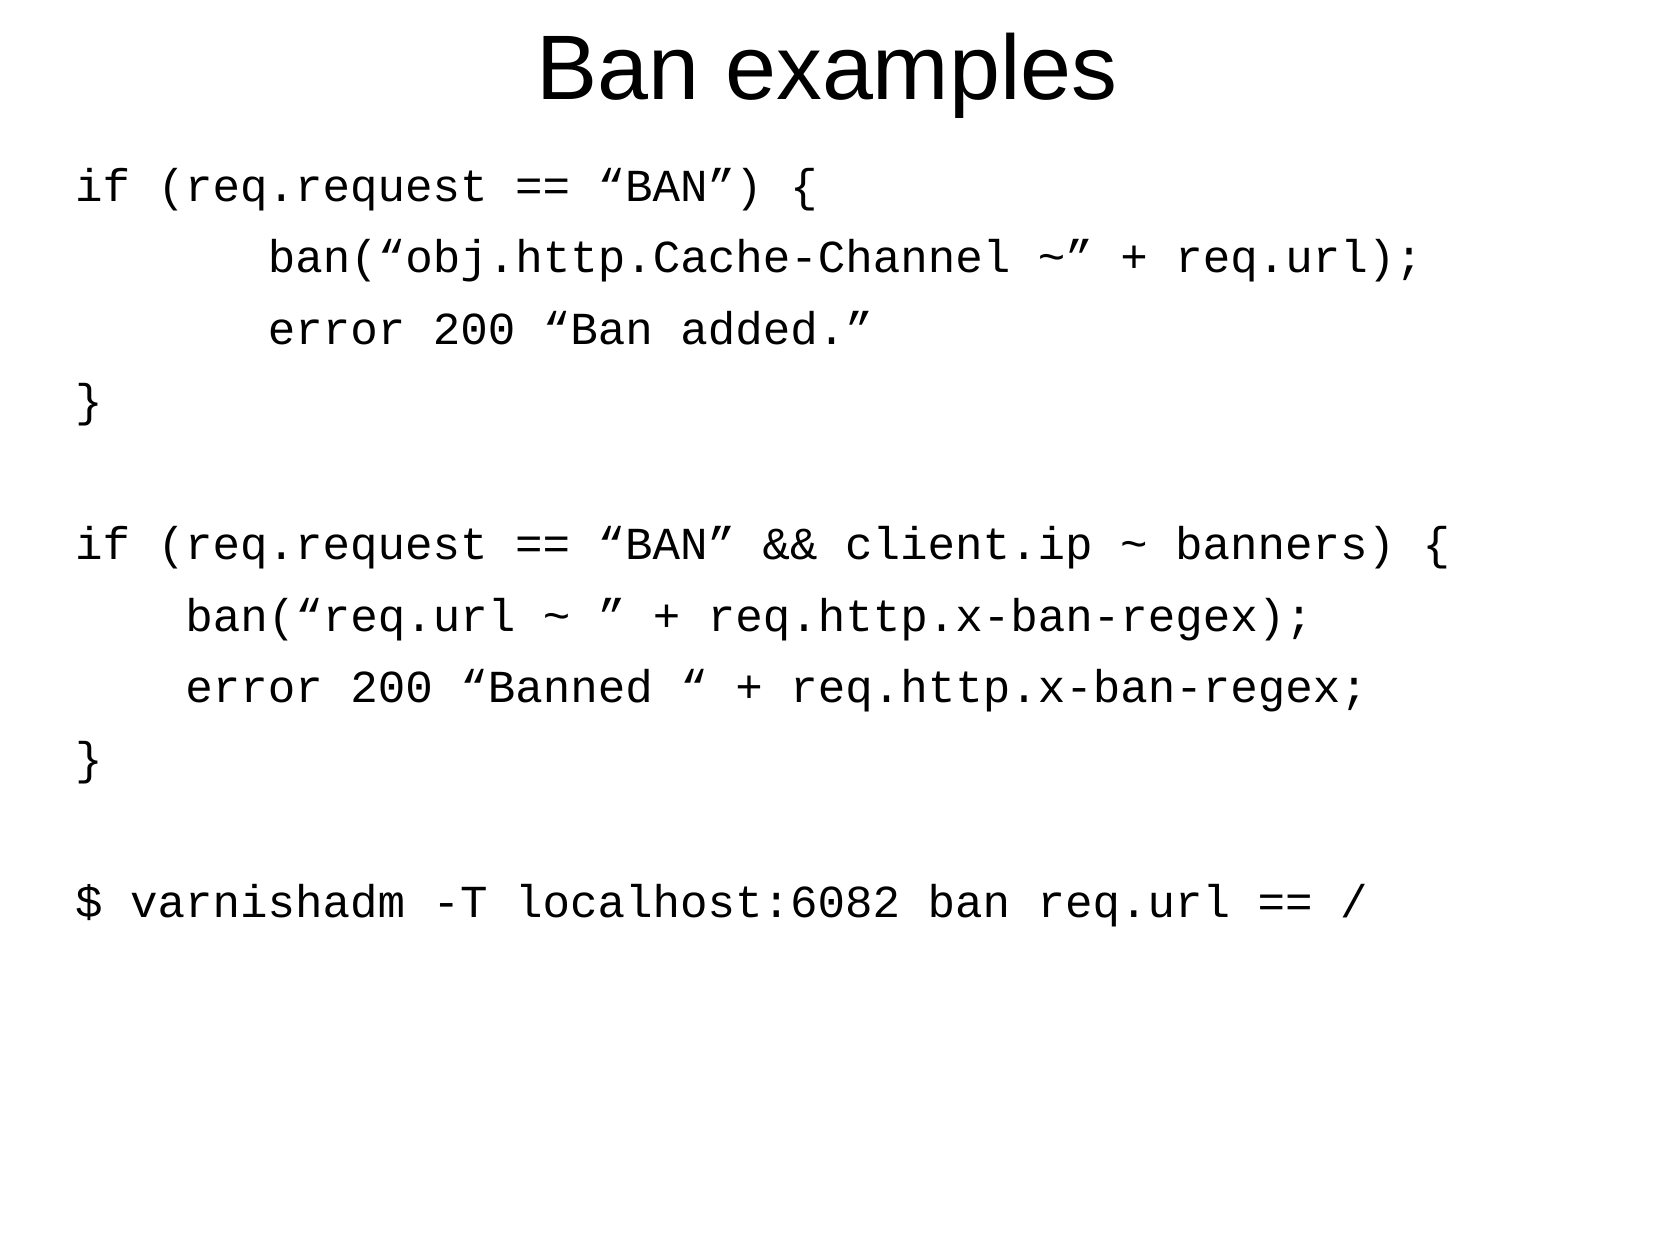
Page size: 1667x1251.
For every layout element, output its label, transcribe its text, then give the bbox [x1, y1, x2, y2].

list if (req.request == “BAN”) { ban(“obj.http.Cache-Channel ~” + req.url); error 200 “Ban added.” } if (req.request == “BAN” && client.ip ~ banners) { ban(“req.url ~ ” + req.http.x-ban-regex); error 200 “Banned “ + req.http.x-ban-regex; } $ varnishadm -T localhost:6082 ban req.url == / [60, 147, 1595, 1093]
title Ban examples [119, 0, 1536, 147]
